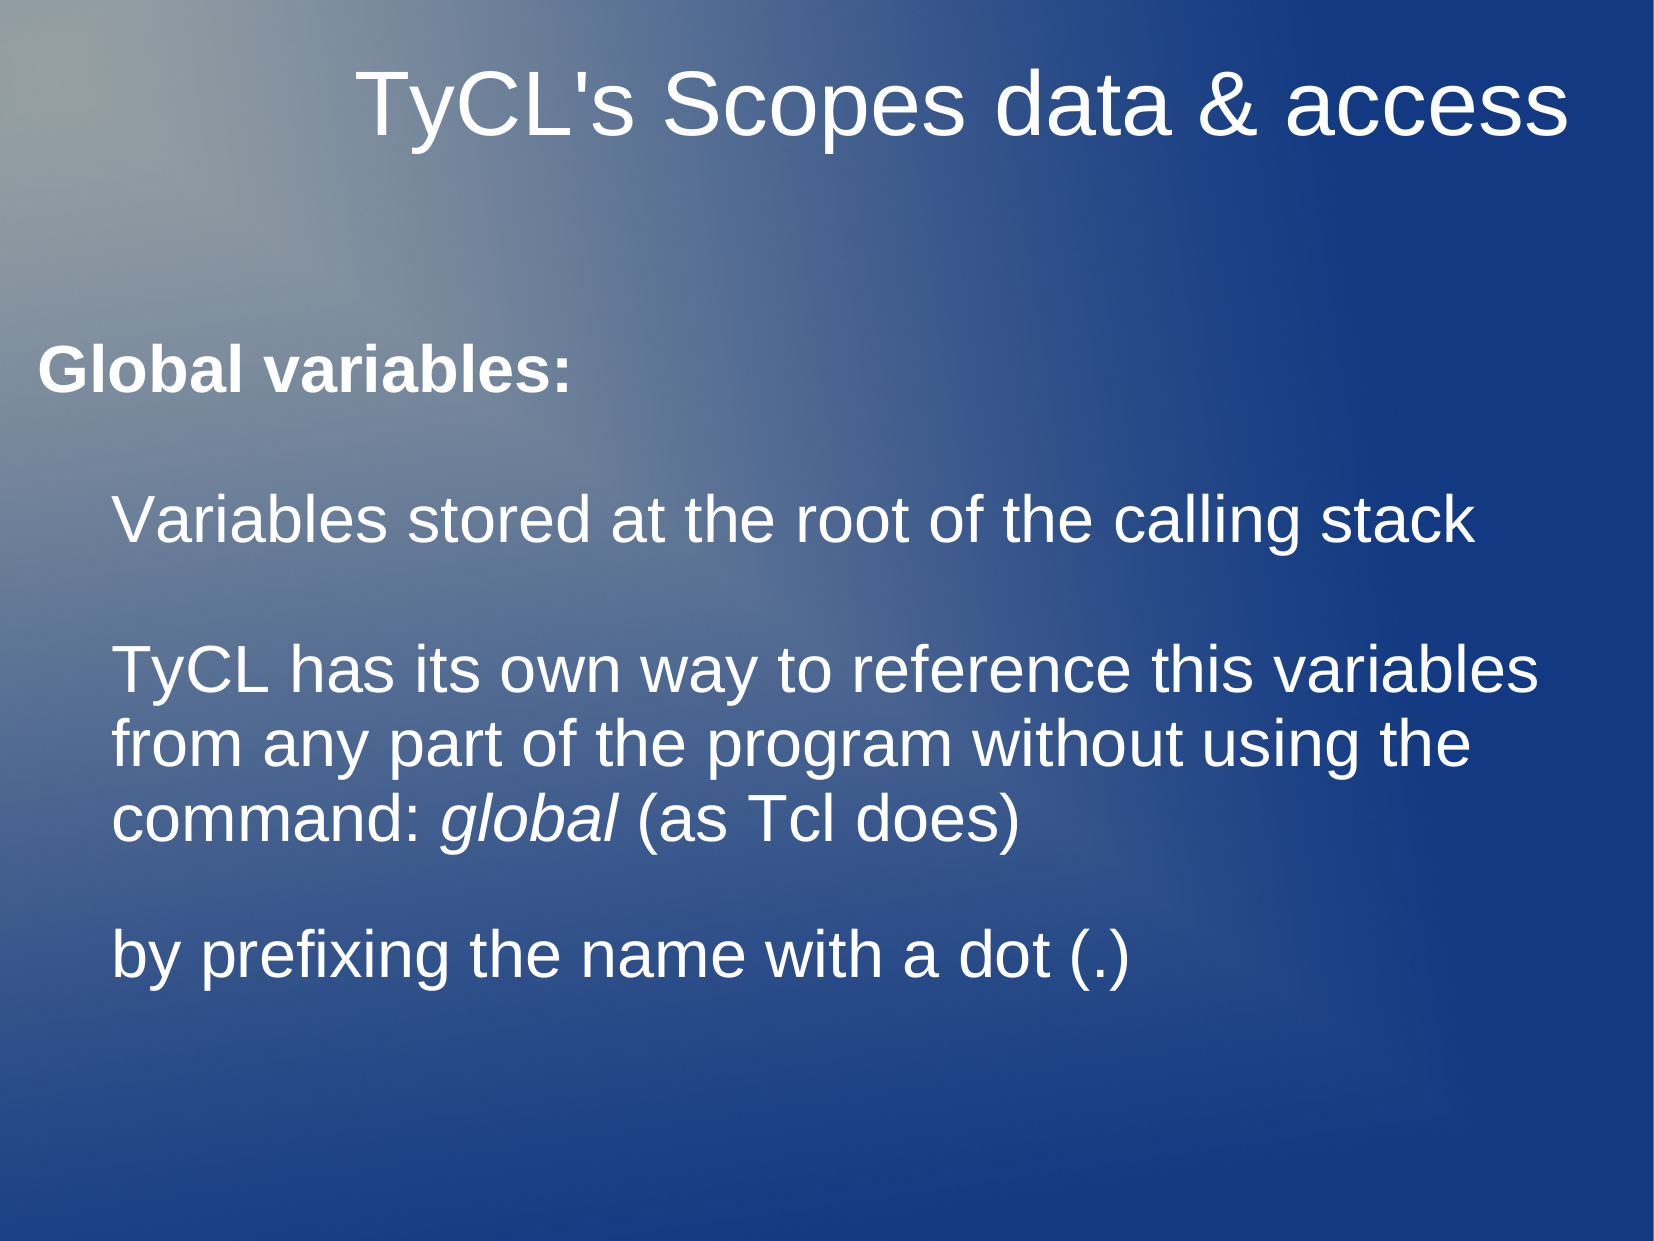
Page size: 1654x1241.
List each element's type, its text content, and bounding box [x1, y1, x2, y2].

picture [0, 0, 1654, 1241]
subtitle Global variables: Variables stored at the root of the calling stack TyCL has its own way to reference this variables from any part of the program without using the command: global (as Tcl does) by prefixing the name with a dot (.) [37, 297, 1613, 1102]
title TyCL's Scopes data & access [82, 52, 1571, 155]
